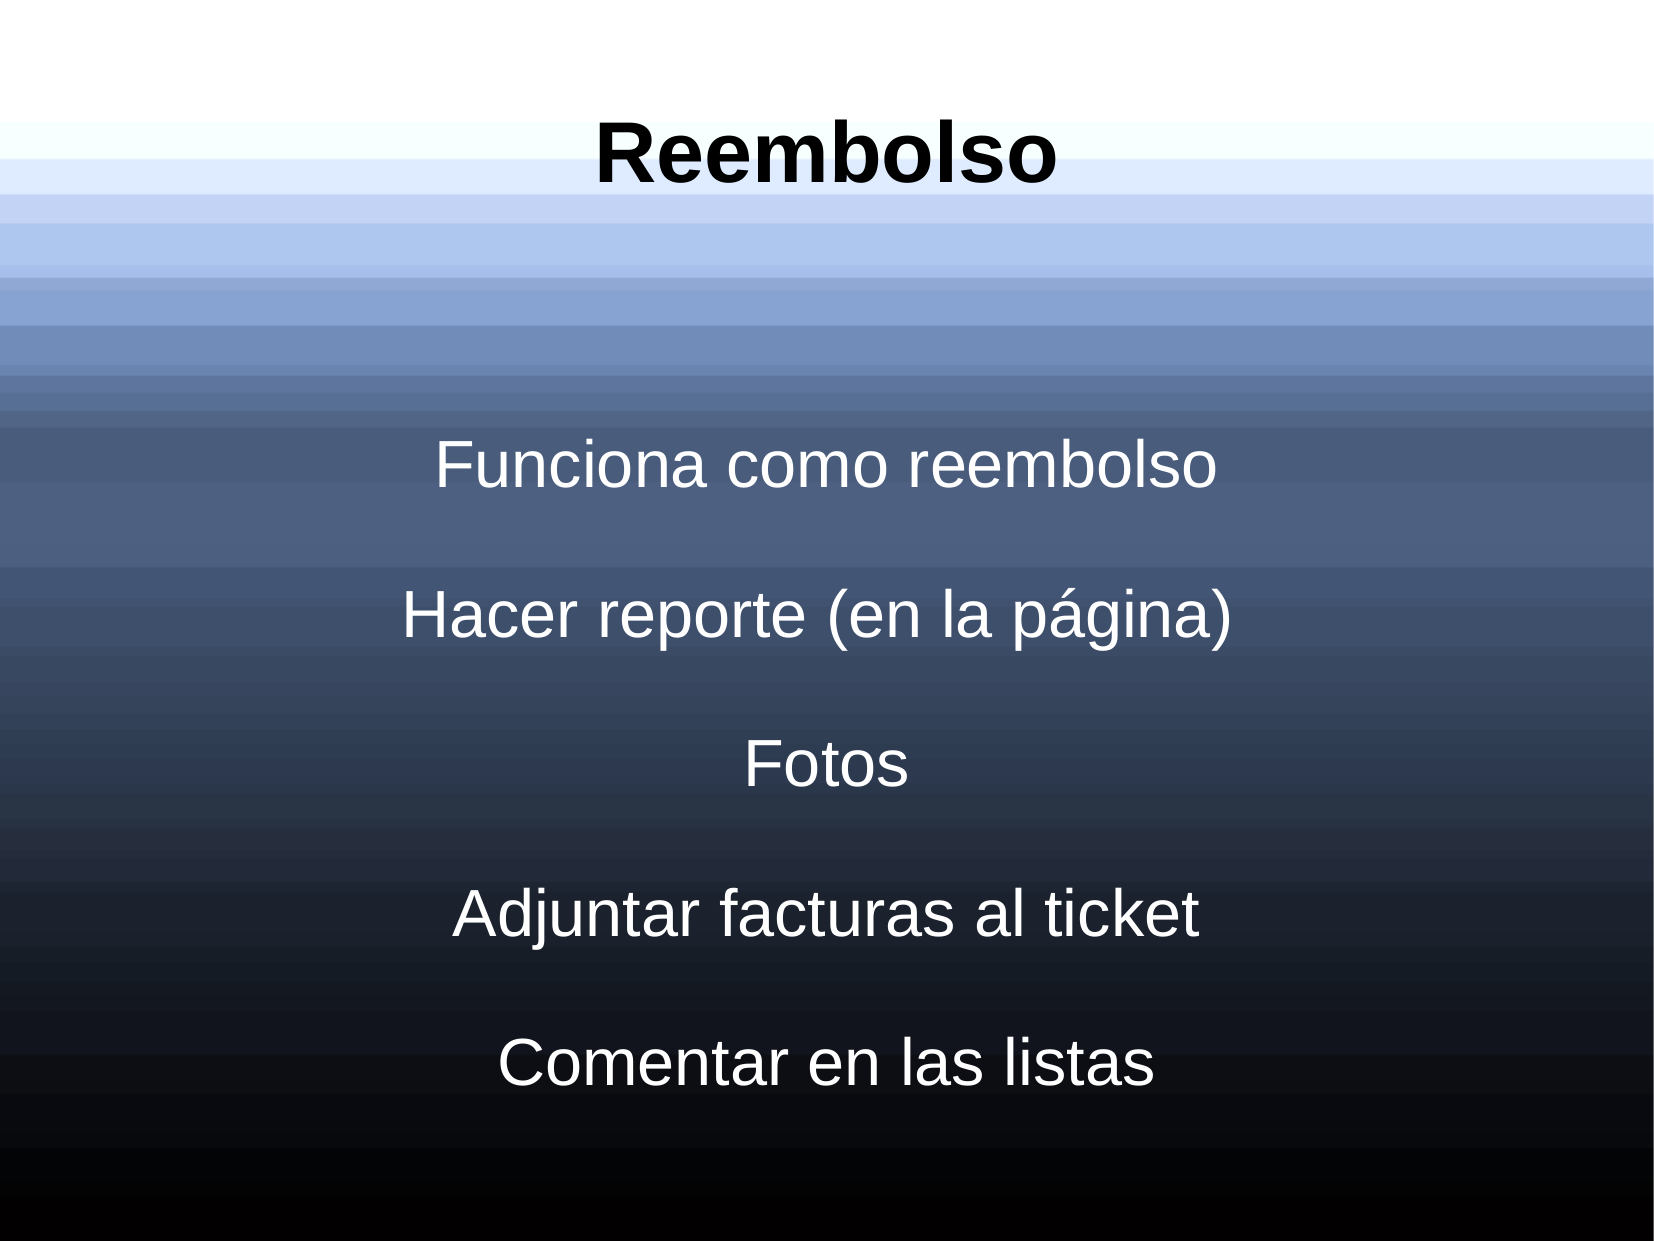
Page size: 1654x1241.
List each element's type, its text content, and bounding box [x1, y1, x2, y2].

title Reembolso [82, 49, 1571, 257]
picture [0, 0, 1654, 1241]
subtitle Funciona como reembolso Hacer reporte (en la página) Fotos Adjuntar facturas al ticket Comentar en las listas [82, 354, 1571, 1173]
